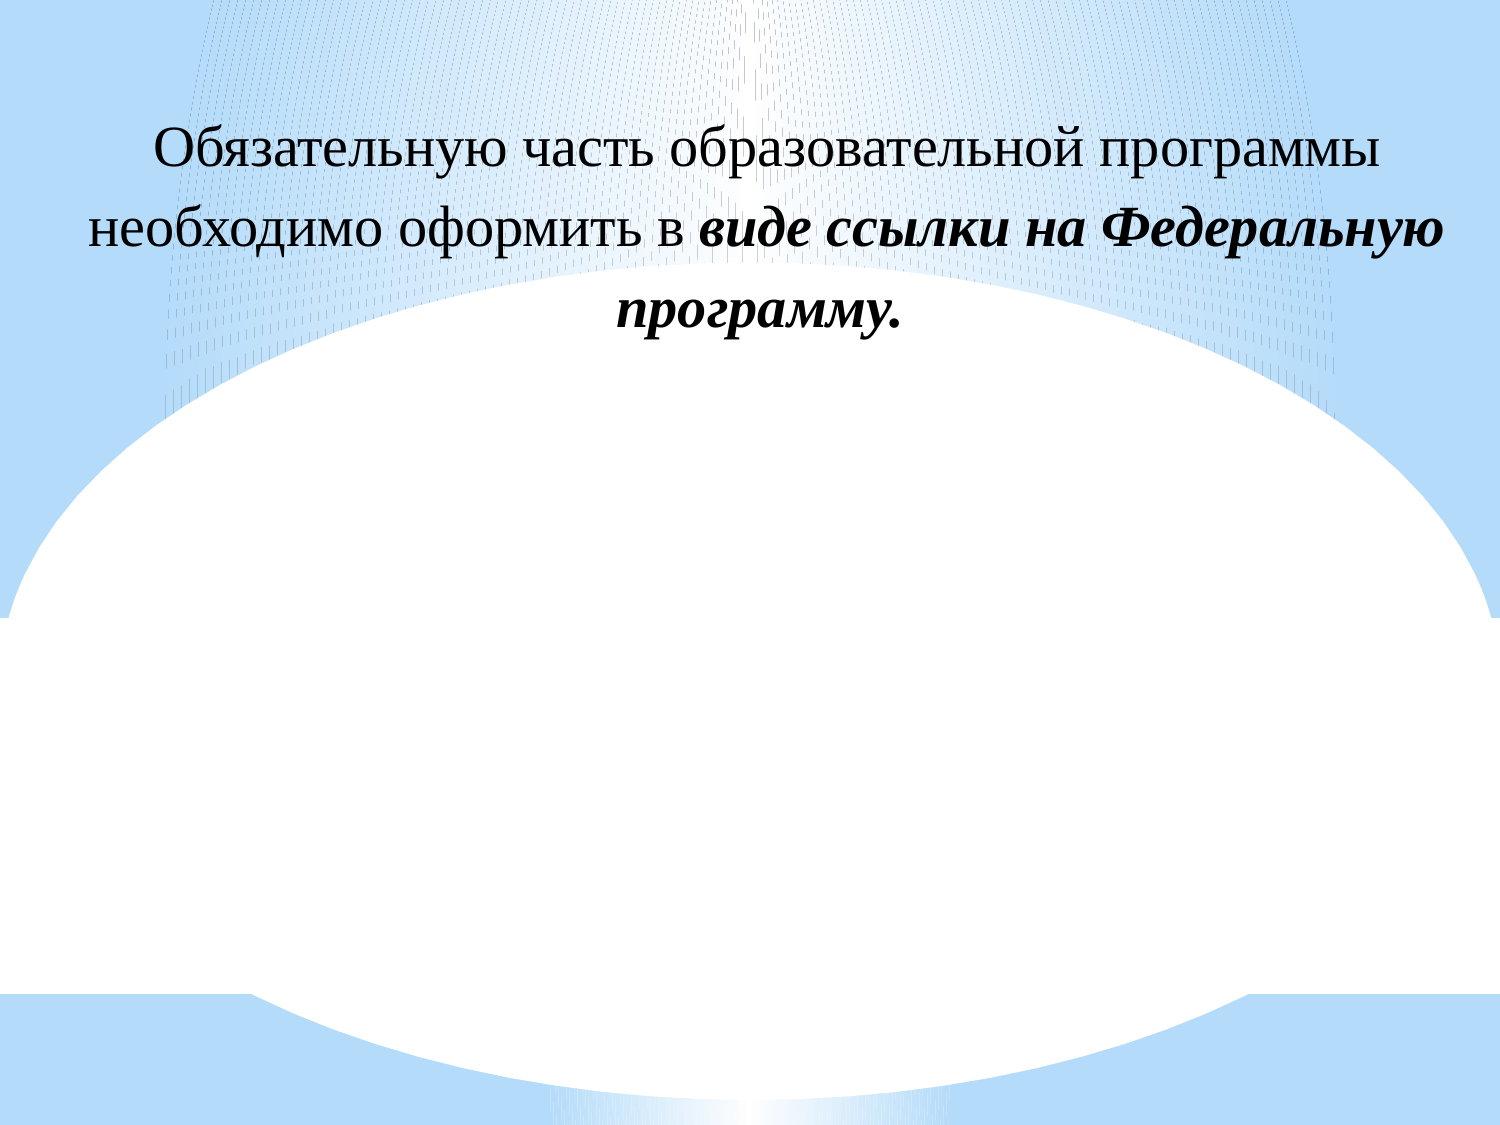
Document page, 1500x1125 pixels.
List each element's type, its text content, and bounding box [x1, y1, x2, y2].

chart [76, 361, 1407, 1050]
text_box Обязательную часть образовательной программы необходимо оформить в виде ссылки на Федеральную программу. [31, 89, 1500, 427]
